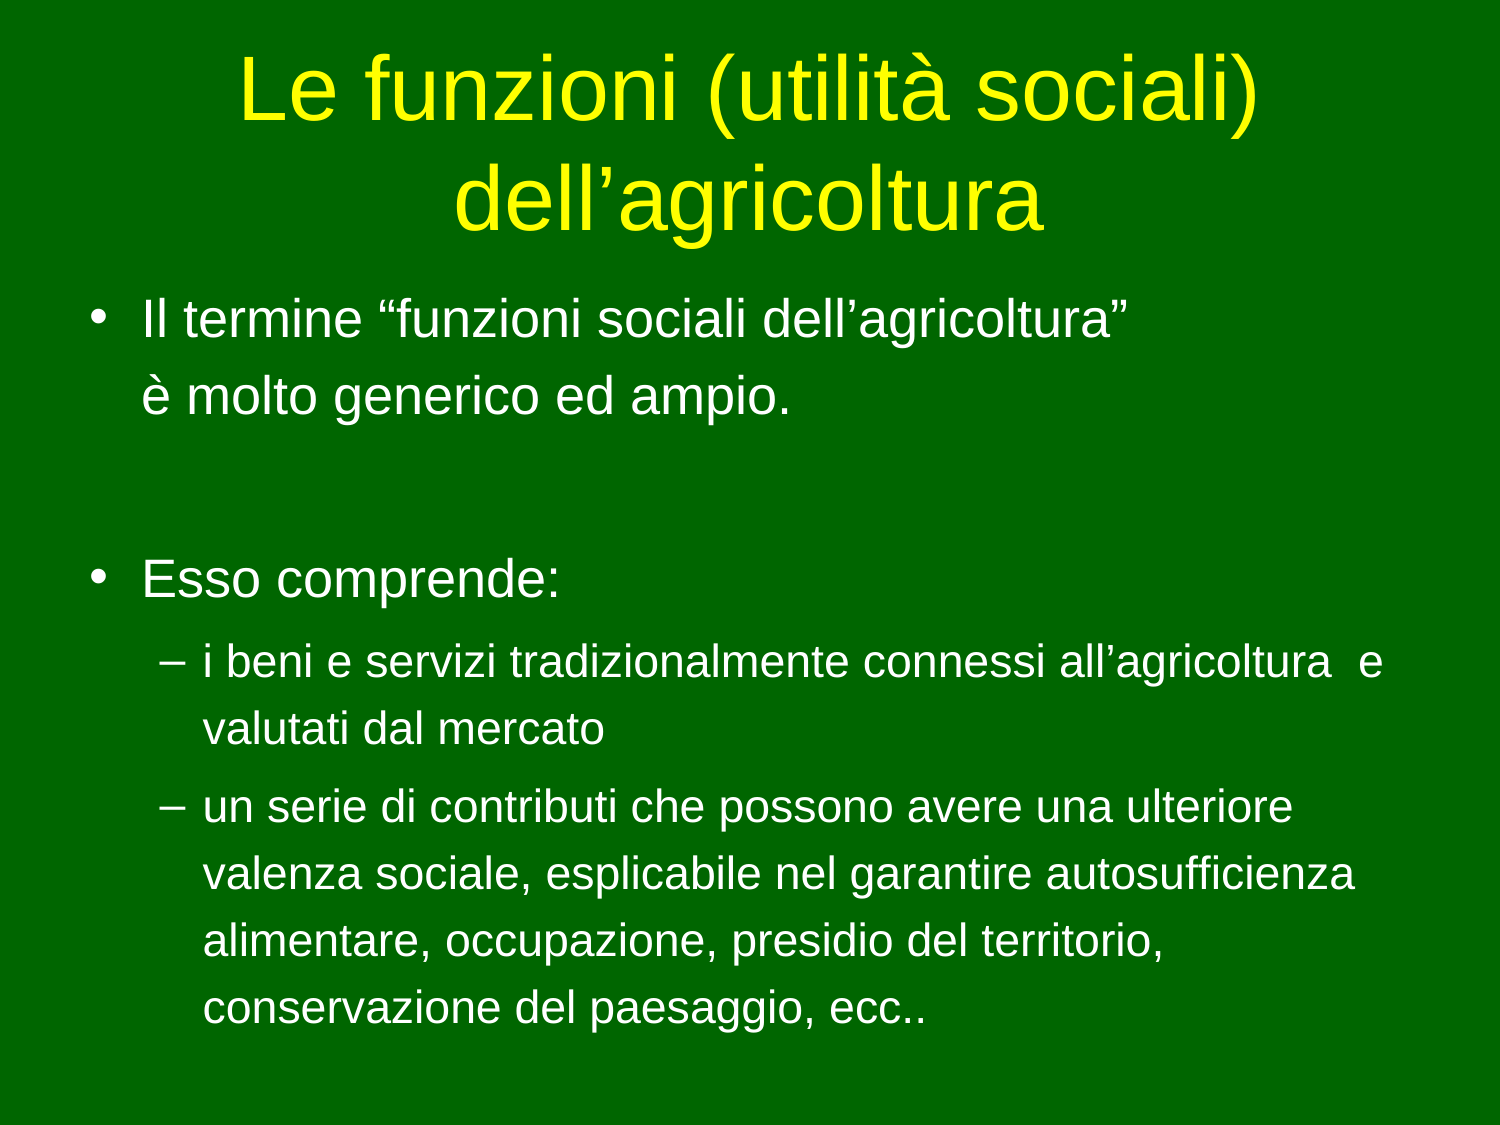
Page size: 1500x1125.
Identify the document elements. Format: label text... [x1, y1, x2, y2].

list Il termine “funzioni sociali dell’agricoltura” è molto generico ed ampio. Esso comprende: i beni e servizi tradizionalmente connessi all’agricoltura e valutati dal mercato un serie di contributi che possono avere una ulteriore valenza sociale, esplicabile nel garantire autosufficienza alimentare, occupazione, presidio del territorio, conservazione del paesaggio, ecc.. [75, 262, 1426, 1045]
title Le funzioni (utilità sociali) dell’agricoltura [75, 45, 1426, 233]
